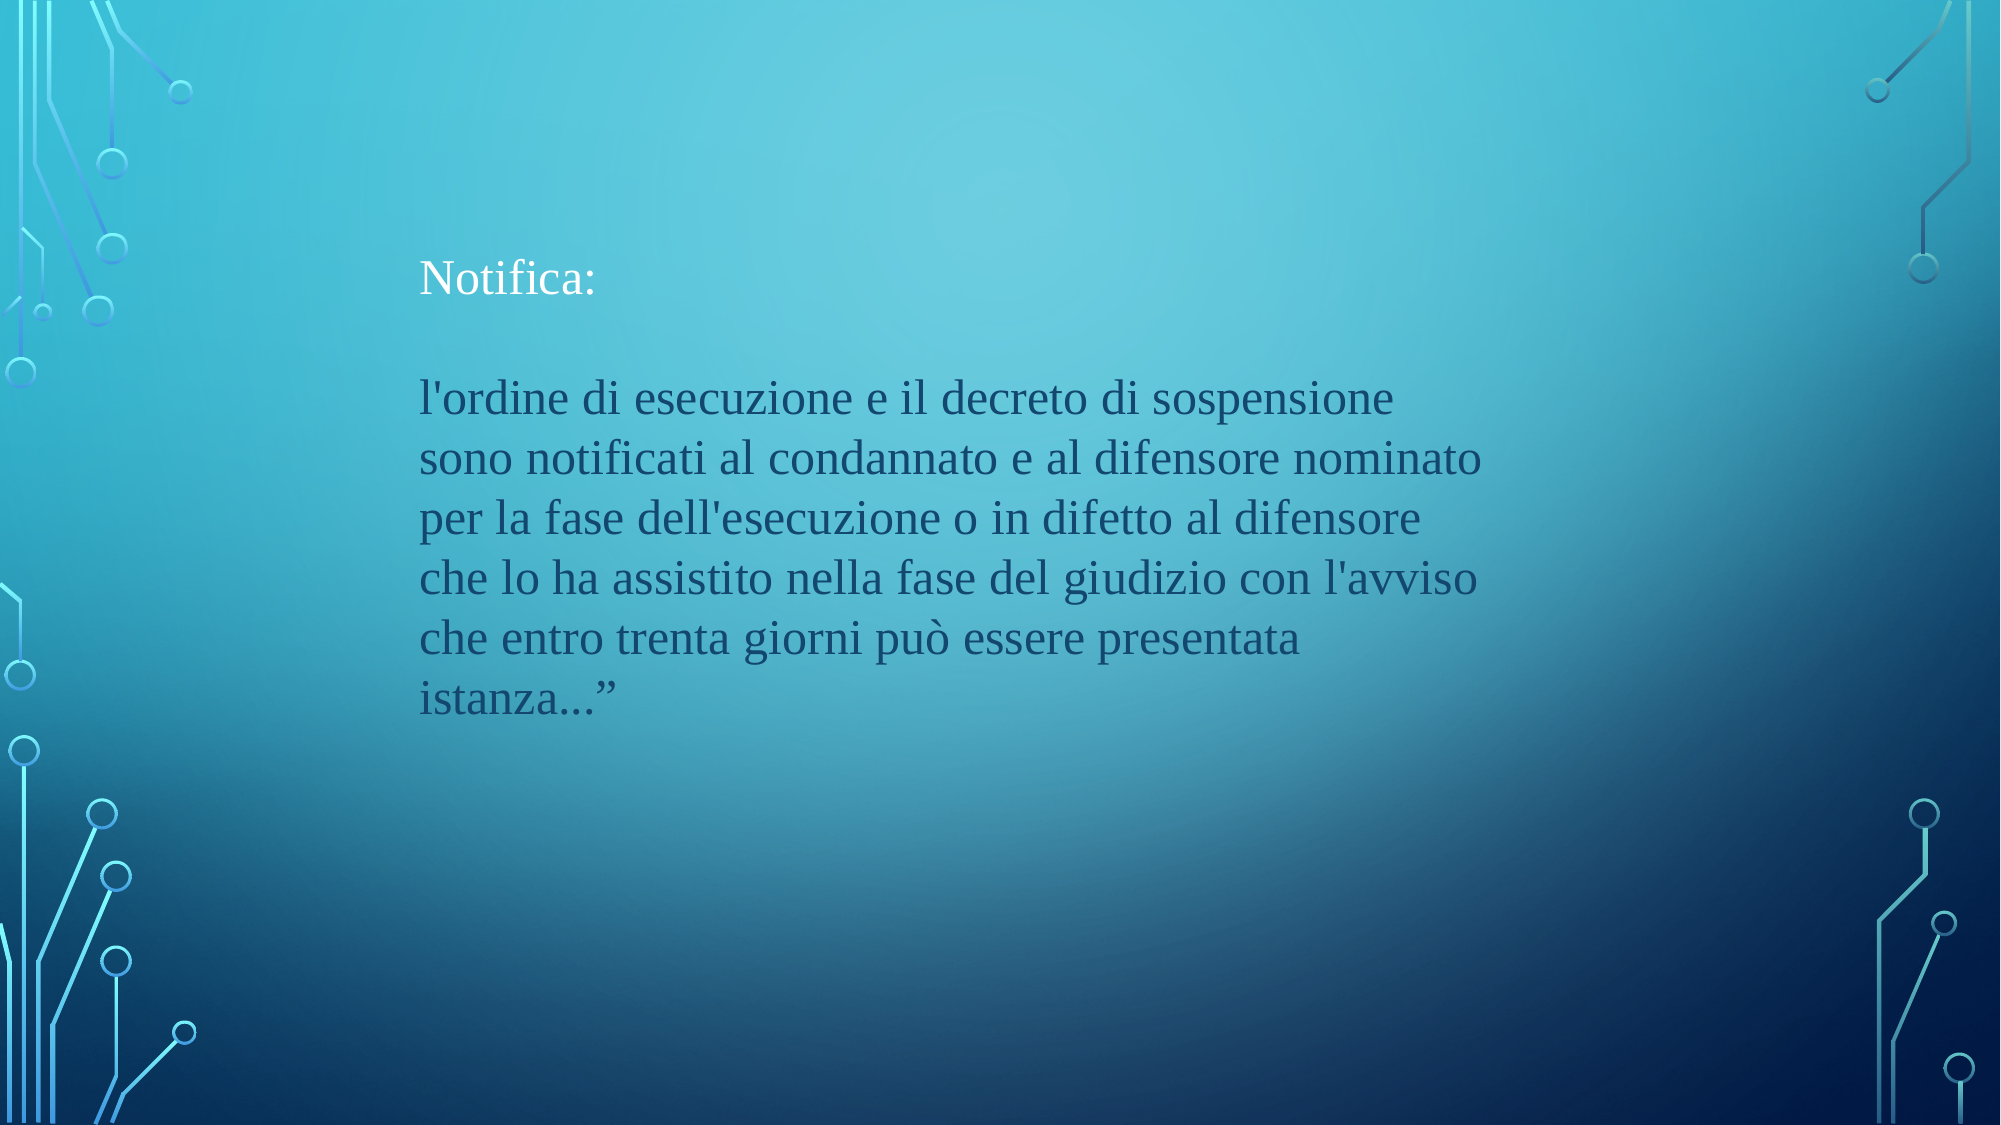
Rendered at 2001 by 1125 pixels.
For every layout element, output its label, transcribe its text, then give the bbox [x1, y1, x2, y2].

text_box Notifica: l'ordine di esecuzione e il decreto di sospensione sono notificati al condannato e al difensore nominato per la fase dell'esecuzione o in difetto al difensore che lo ha assistito nella fase del giudizio con l'avviso che entro trenta giorni può essere presentata istanza...” [404, 237, 1500, 732]
